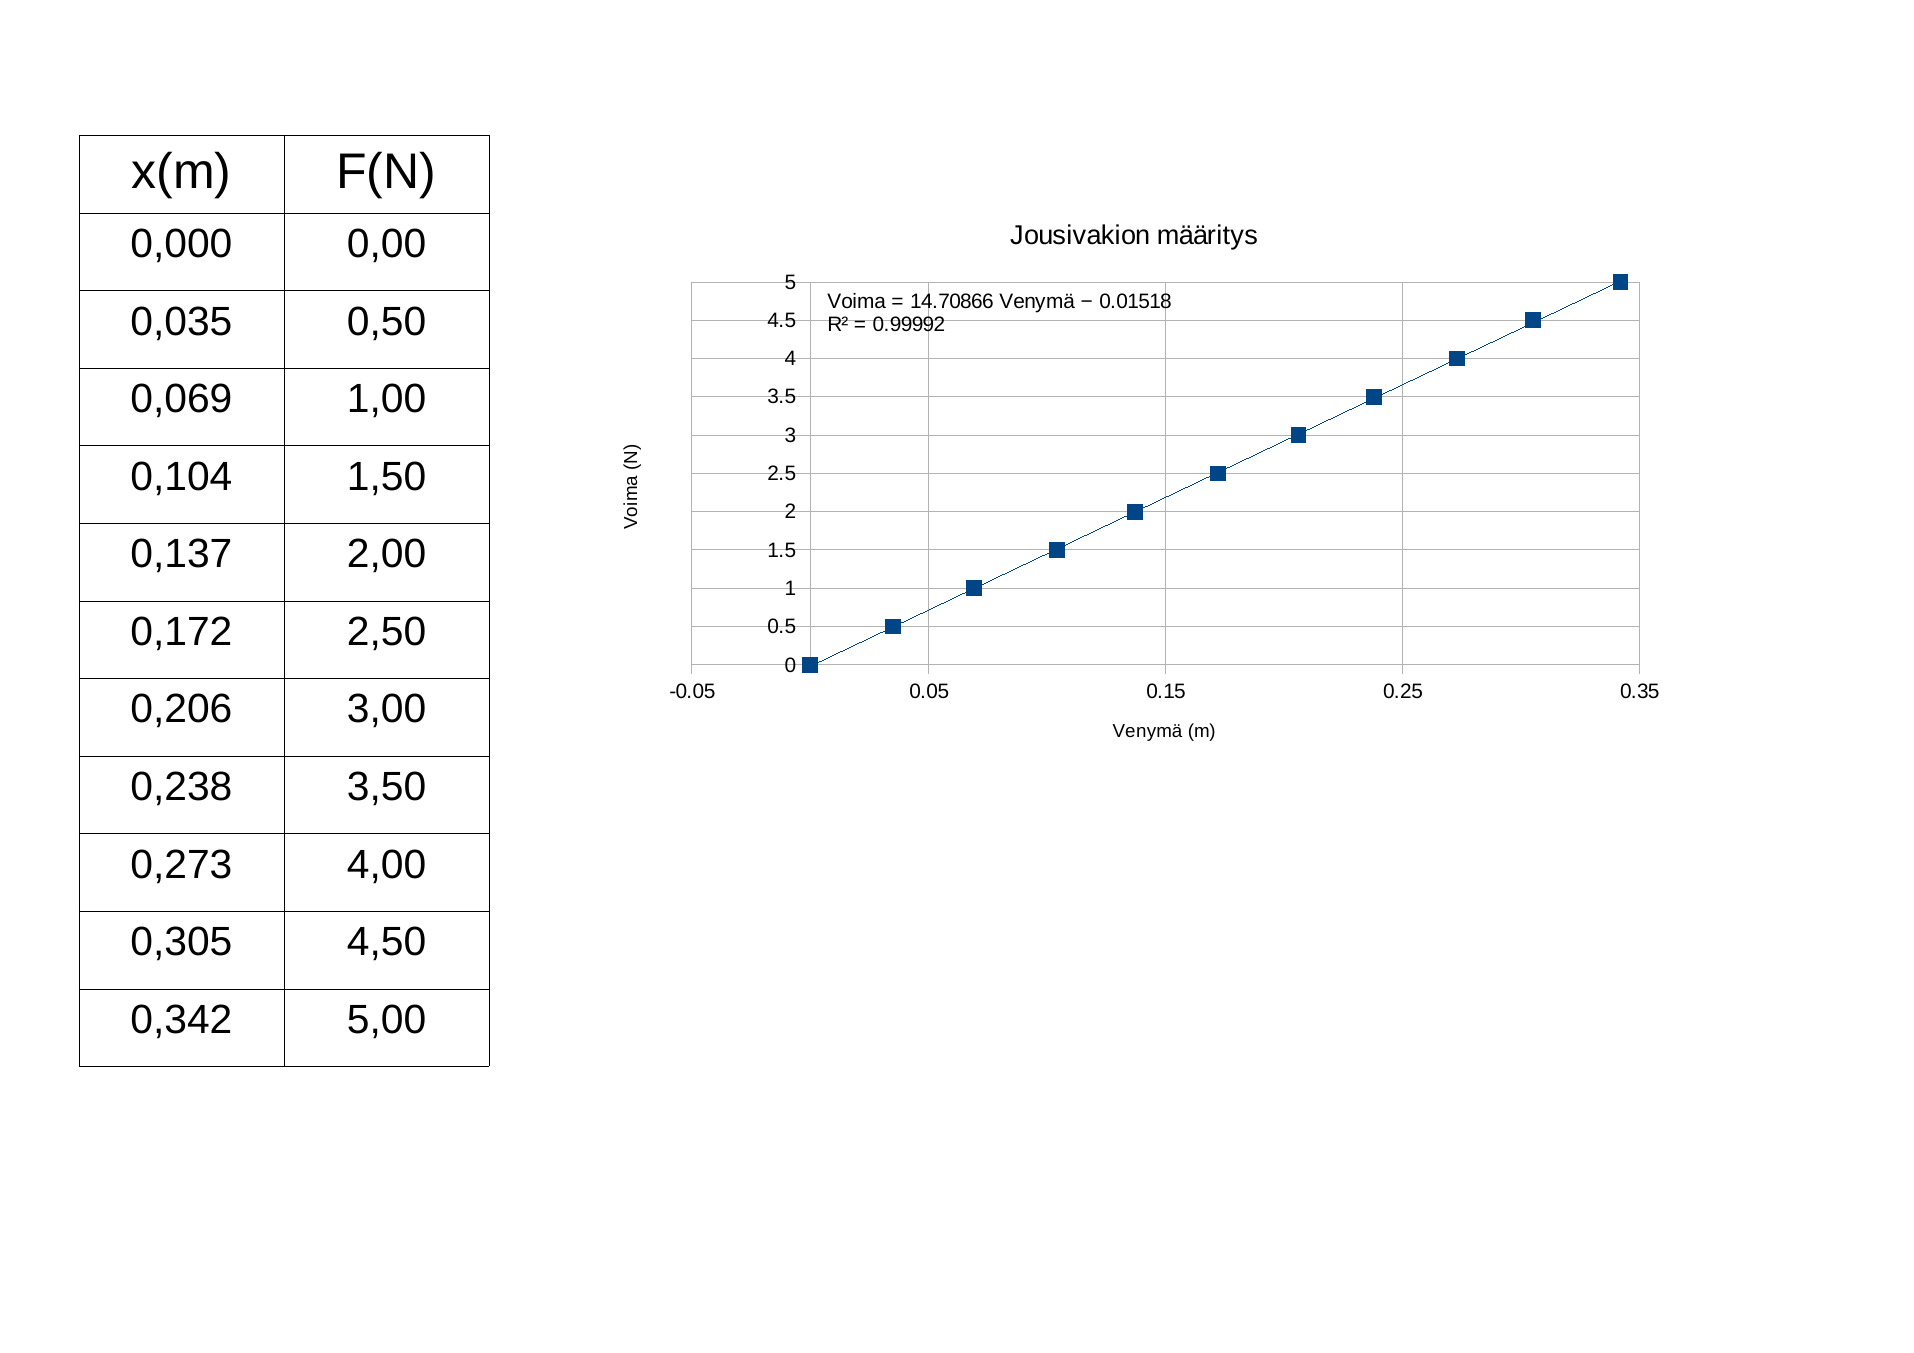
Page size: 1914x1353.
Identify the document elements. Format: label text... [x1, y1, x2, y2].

table_cell 0,342 [80, 990, 284, 1066]
table_header x(m) [80, 136, 284, 213]
table_cell 2,00 [285, 524, 489, 601]
table_cell 0,069 [80, 369, 284, 445]
table_cell 2,50 [285, 602, 489, 678]
table_cell 4,50 [285, 912, 489, 989]
table_cell 0,305 [80, 912, 284, 989]
table_cell 0,238 [80, 757, 284, 833]
table_cell 0,172 [80, 602, 284, 678]
chart [587, 193, 1682, 773]
table_cell 0,206 [80, 679, 284, 756]
table_cell 0,000 [80, 214, 284, 290]
table_cell 0,137 [80, 524, 284, 601]
table_cell 4,00 [285, 834, 489, 911]
table_cell 3,00 [285, 679, 489, 756]
table_cell 0,035 [80, 291, 284, 368]
table_cell 1,50 [285, 446, 489, 523]
table_cell 0,273 [80, 834, 284, 911]
table_cell 1,00 [285, 369, 489, 445]
table_cell 5,00 [285, 990, 489, 1066]
table_cell 0,00 [285, 214, 489, 290]
table_cell 0,50 [285, 291, 489, 368]
table_cell 0,104 [80, 446, 284, 523]
table_cell 3,50 [285, 757, 489, 833]
table_header F(N) [285, 136, 489, 213]
